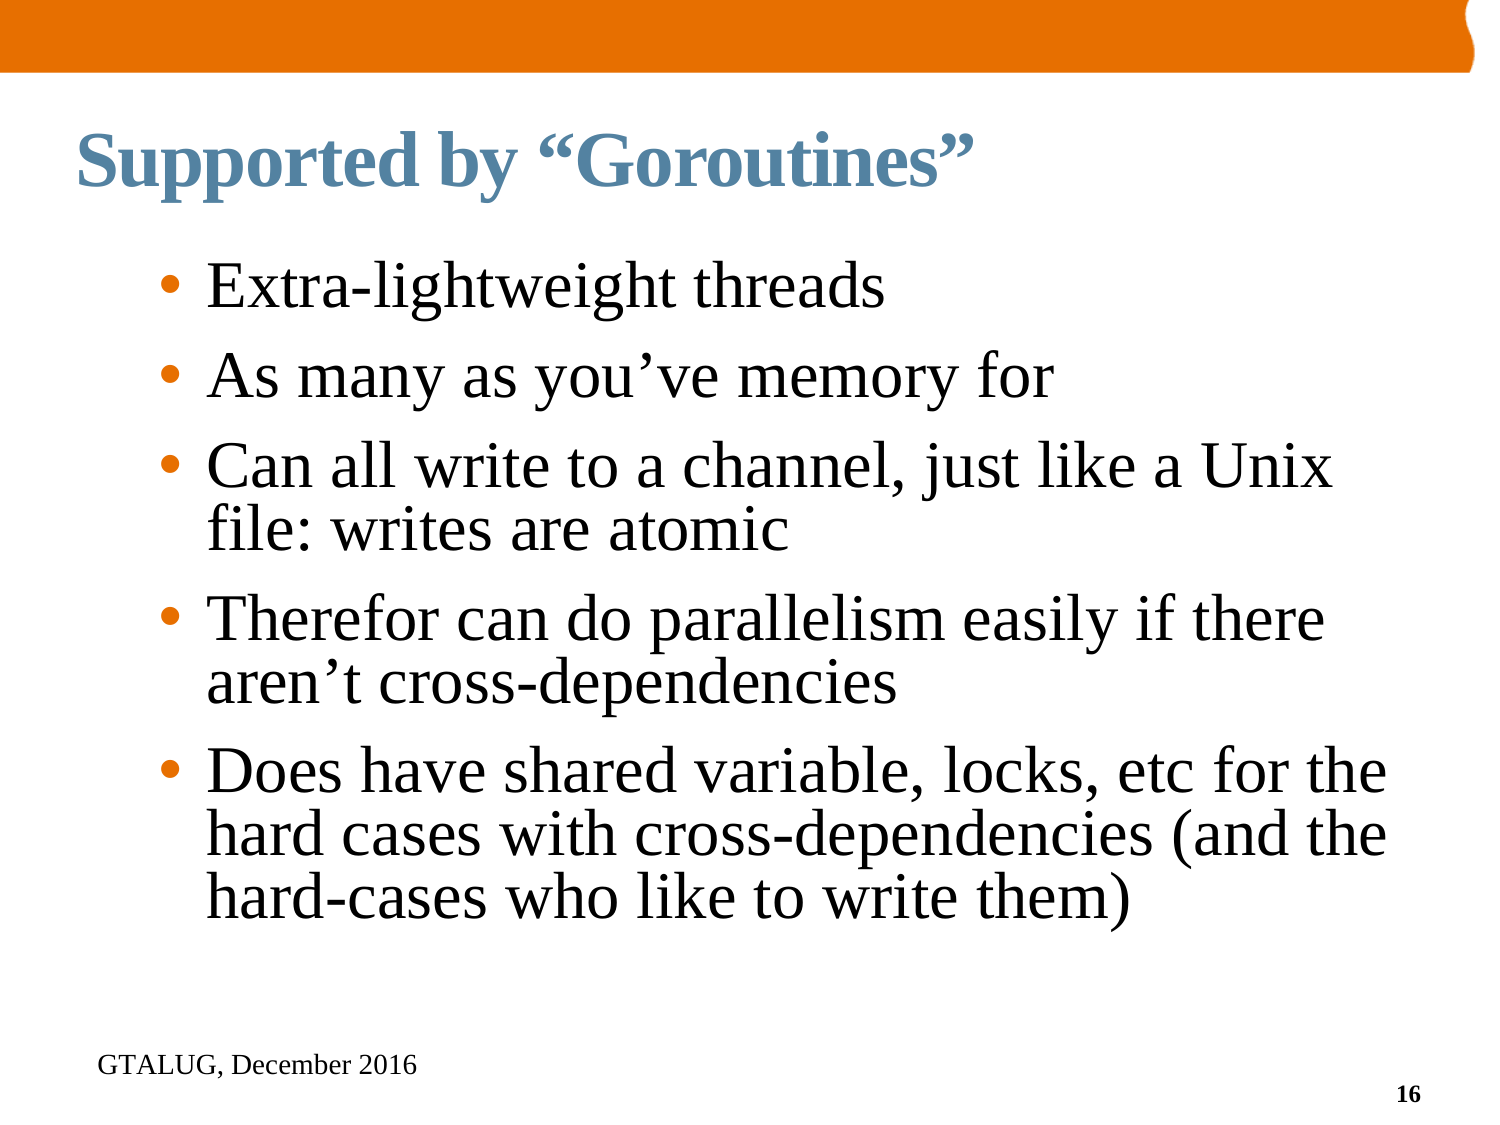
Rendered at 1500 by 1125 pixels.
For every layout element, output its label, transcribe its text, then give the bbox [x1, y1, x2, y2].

picture [0, 0, 1500, 75]
text_box [64, 257, 1402, 1017]
title Supported by “Goroutines” [75, 122, 1438, 228]
